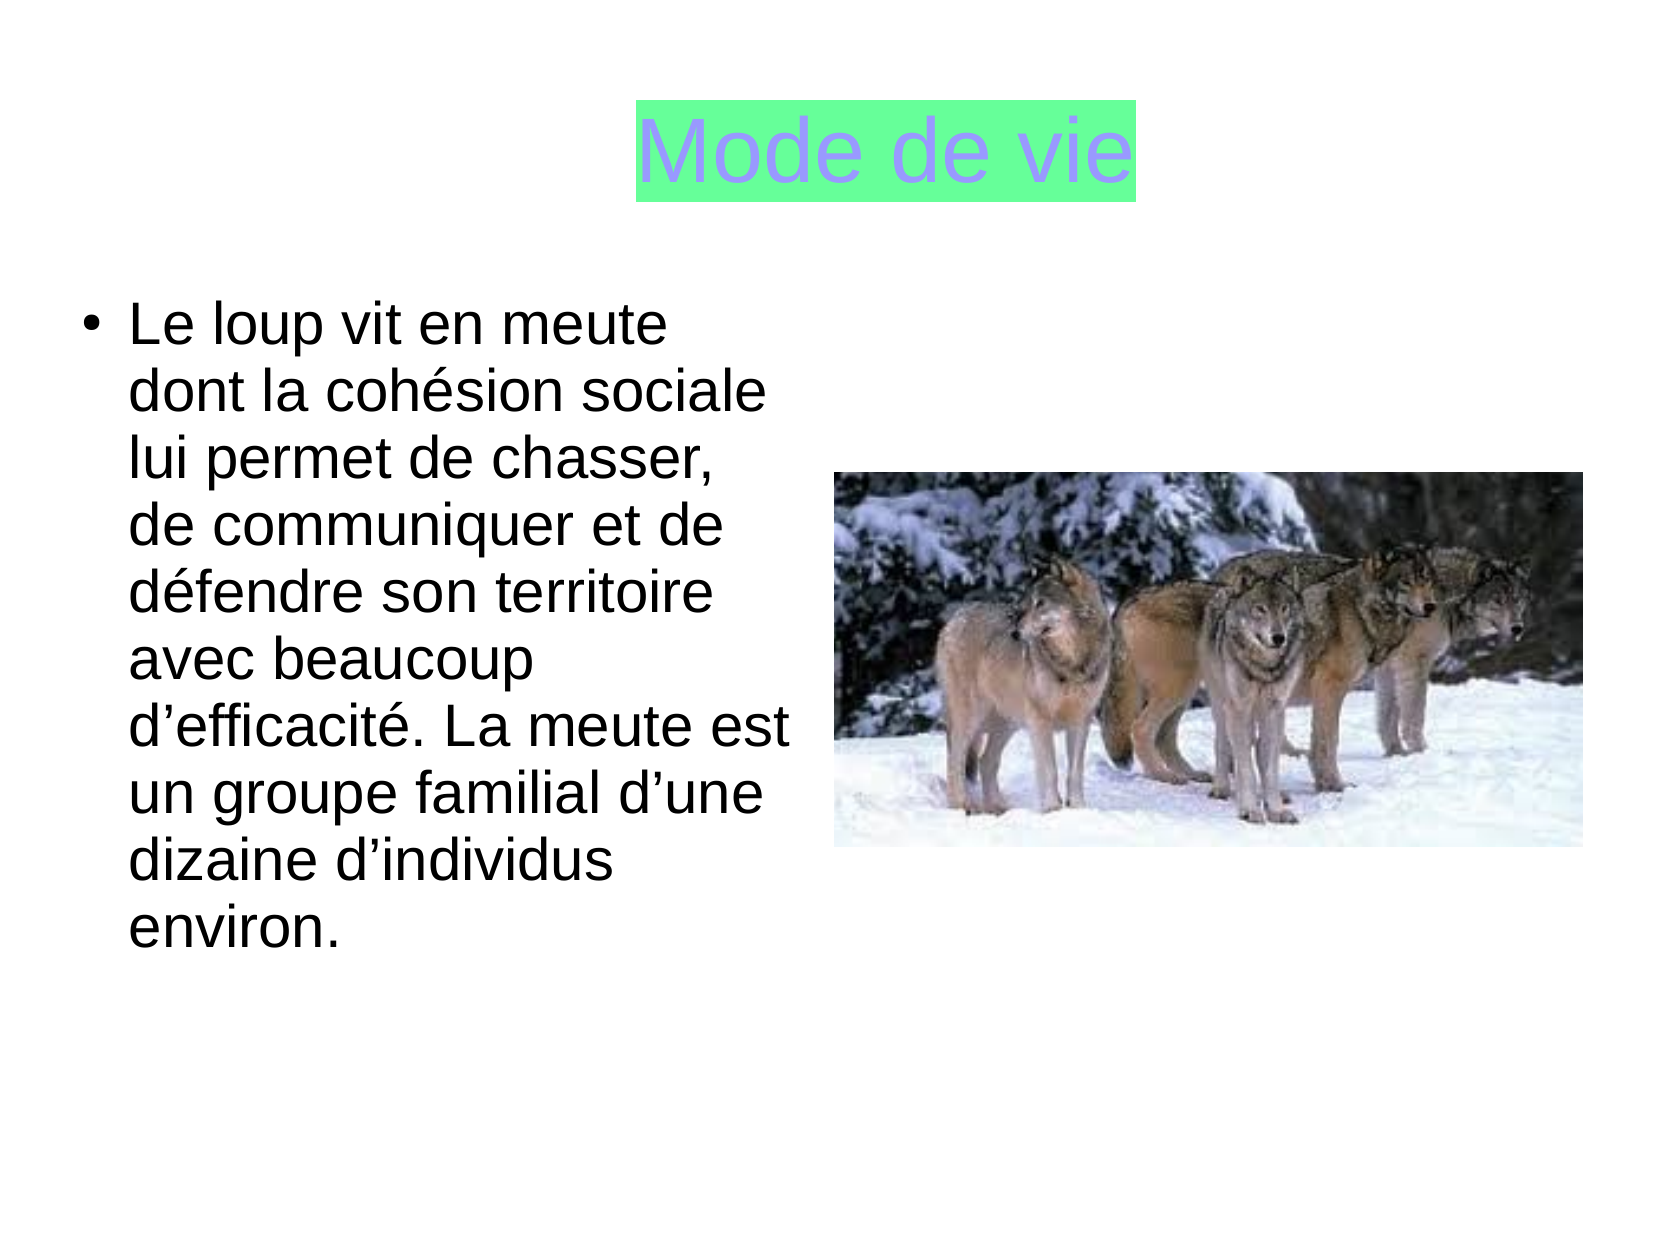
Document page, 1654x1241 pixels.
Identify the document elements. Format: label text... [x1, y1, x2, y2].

title Mode de vie [141, 47, 1630, 255]
picture [834, 472, 1583, 848]
list Le loup vit en meute dont la cohésion sociale lui permet de chasser, de communiquer et de défendre son territoire avec beaucoup d’efficacité. La meute est un groupe familial d’une dizaine d’individus environ. [65, 290, 792, 1010]
